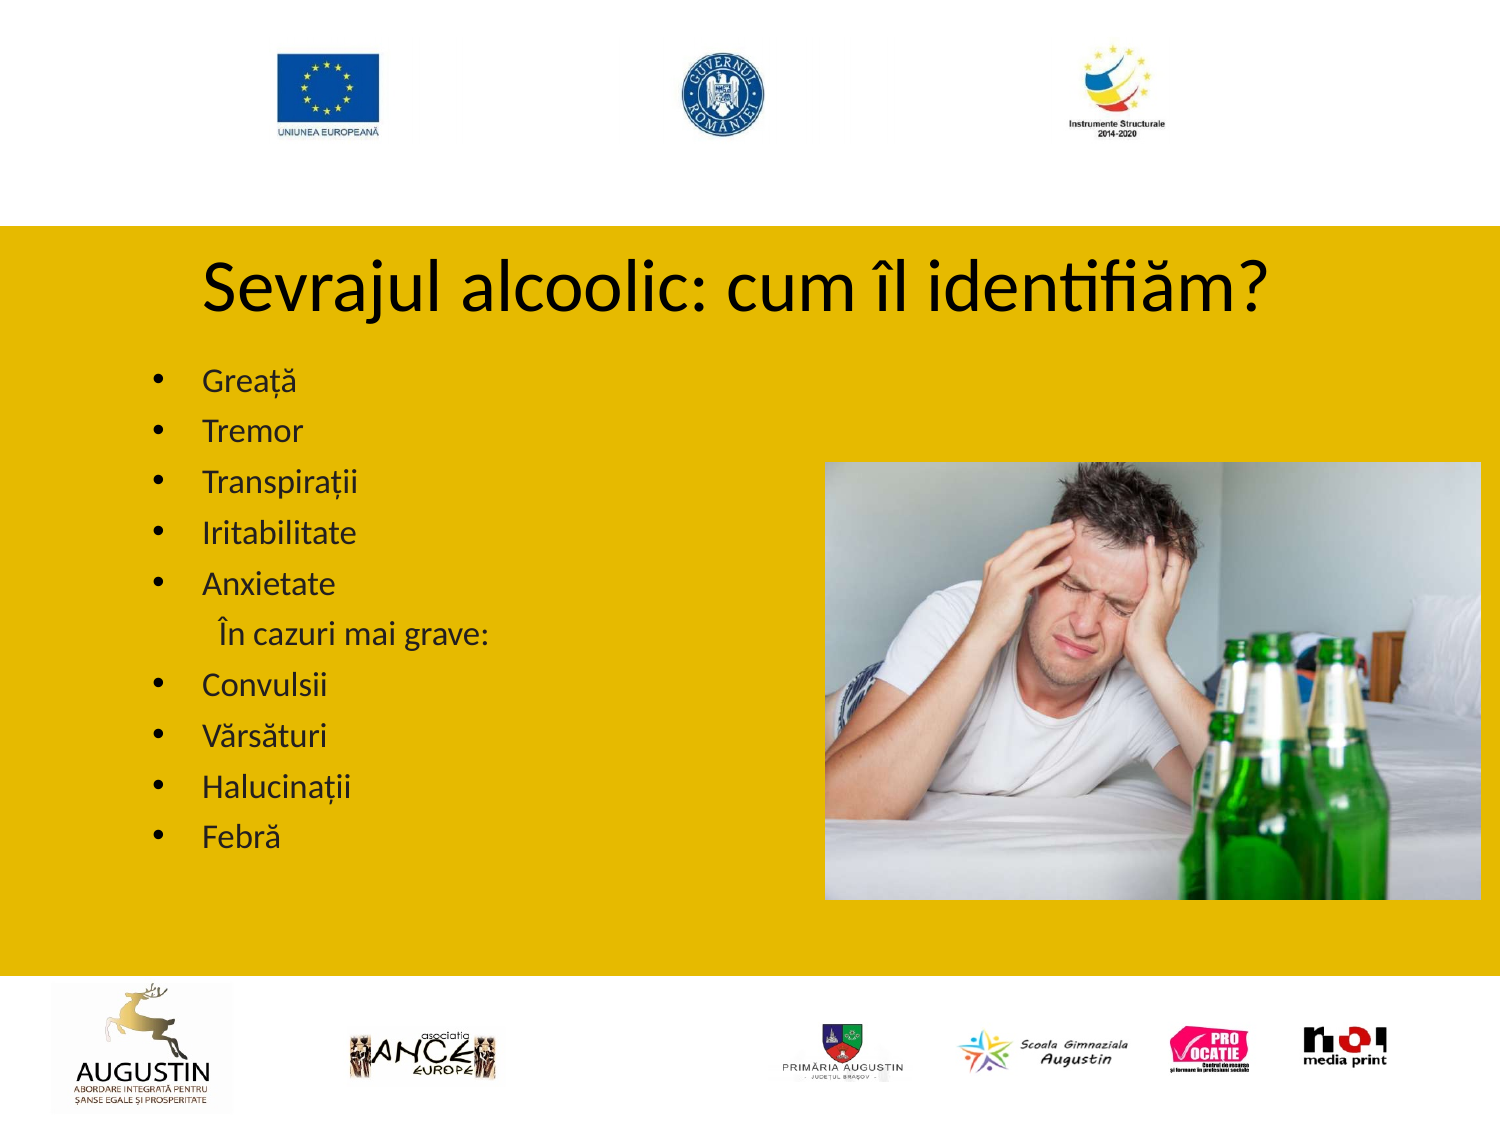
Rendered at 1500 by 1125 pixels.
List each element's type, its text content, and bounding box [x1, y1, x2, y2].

title Sevrajul alcoolic: cum îl identifiăm? [62, 187, 1413, 376]
list Greață Tremor Transpirații Iritabilitate Anxietate În cazuri mai grave: Convulsii Vărsături Halucinații Febră [137, 350, 1191, 864]
picture [825, 462, 1481, 901]
